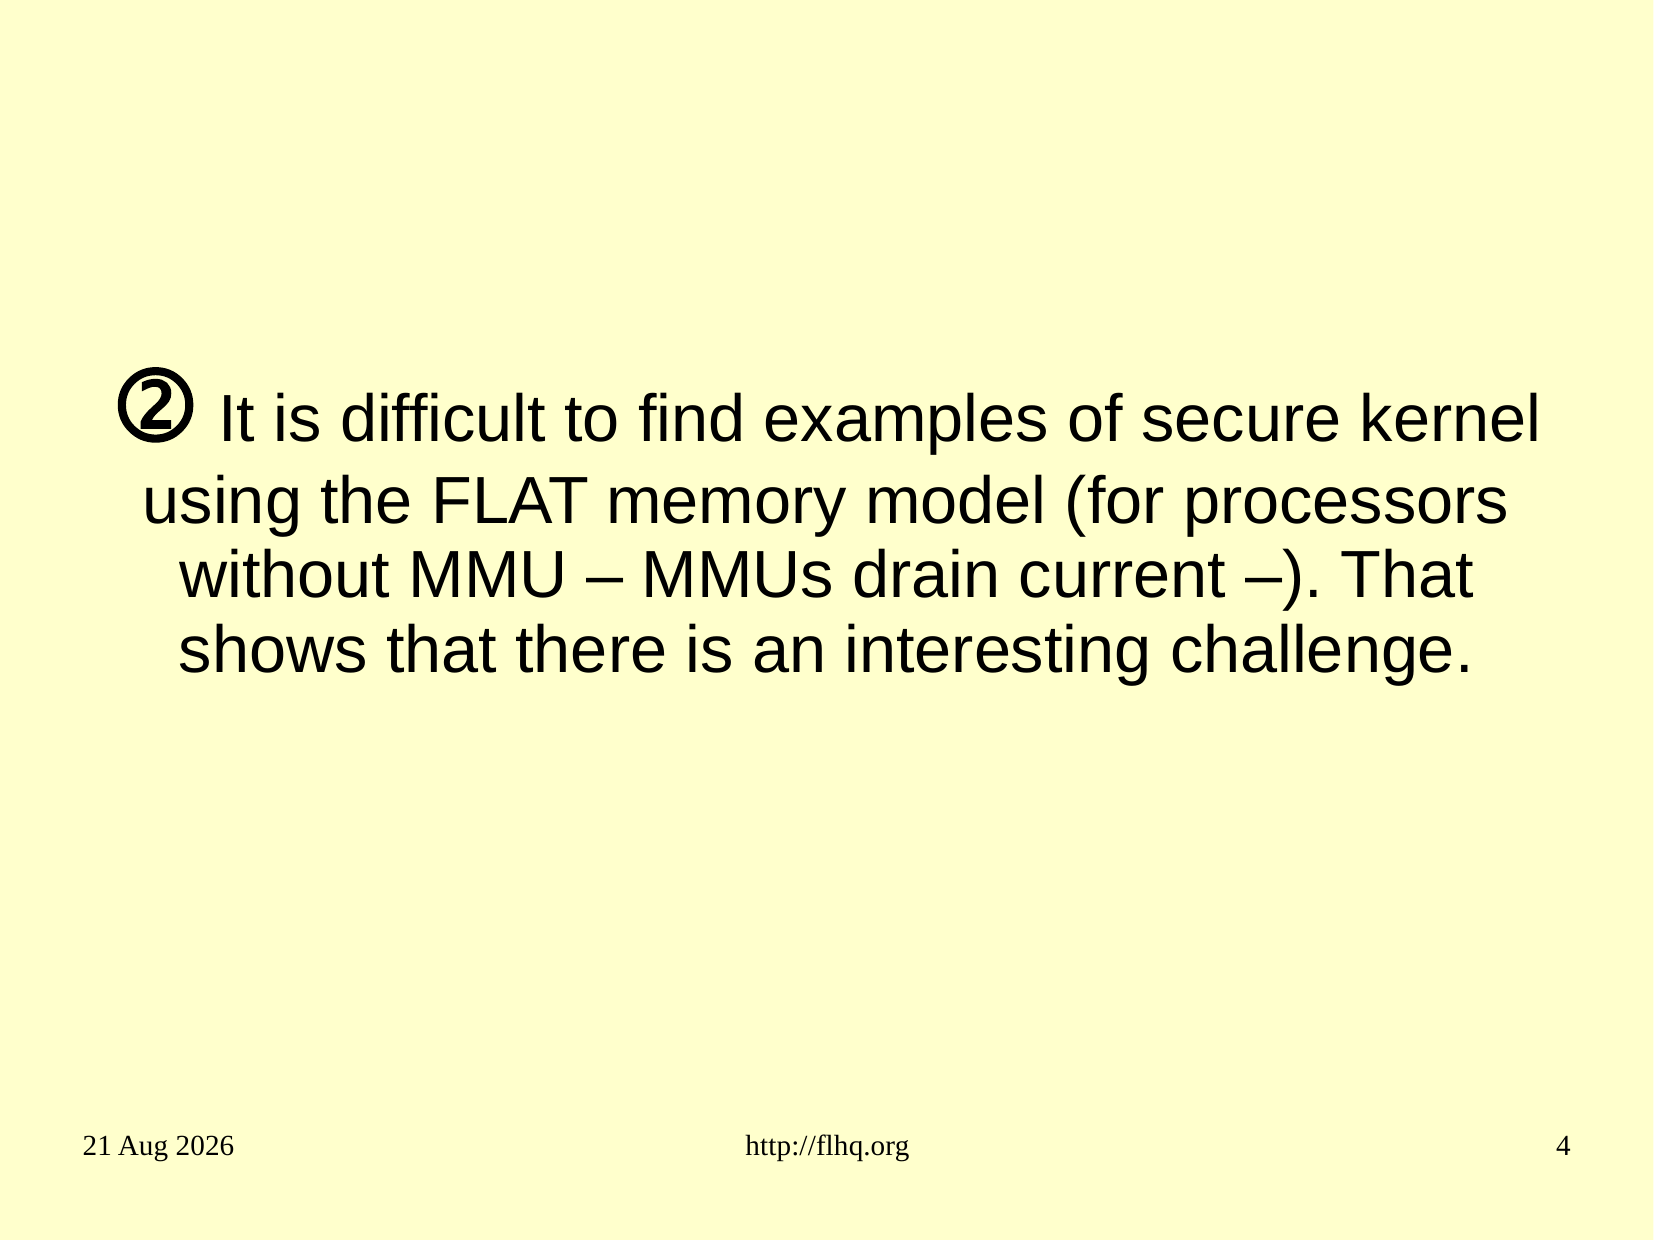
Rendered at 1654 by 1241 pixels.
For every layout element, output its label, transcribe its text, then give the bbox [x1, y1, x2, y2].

subtitle ② It is difficult to find examples of secure kernel using the FLAT memory model (for processors without MMU – MMUs drain current –). That shows that there is an interesting challenge. [82, 49, 1571, 1010]
